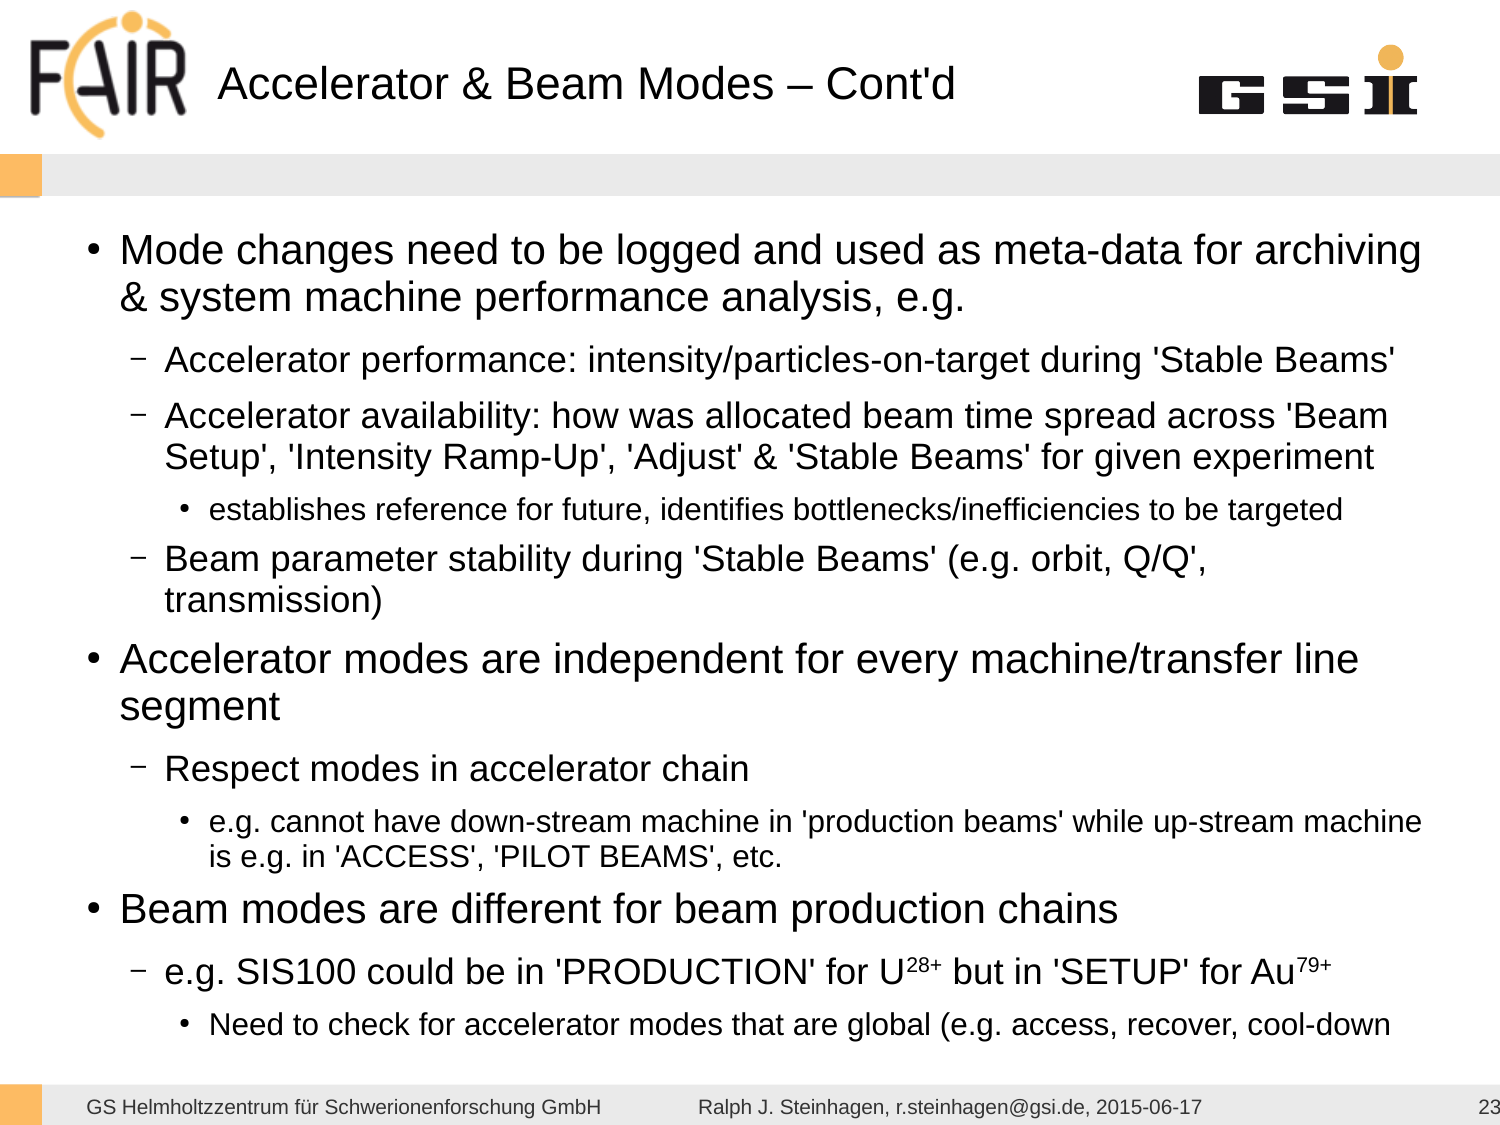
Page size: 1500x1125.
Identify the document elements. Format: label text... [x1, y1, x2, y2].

picture [1197, 42, 1419, 117]
list Mode changes need to be logged and used as meta-data for archiving & system machine performance analysis, e.g. Accelerator performance: intensity/particles-on-target during 'Stable Beams' Accelerator availability: how was allocated beam time spread across 'Beam Setup', 'Intensity Ramp-Up', 'Adjust' & 'Stable Beams' for given experiment establishes reference for future, identifies bottlenecks/inefficiencies to be targeted Beam parameter stability during 'Stable Beams' (e.g. orbit, Q/Q', transmission) Accelerator modes are independent for every machine/transfer line segment Respect modes in accelerator chain e.g. cannot have down-stream machine in 'production beams' while up-stream machine is e.g. in 'ACCESS', 'PILOT BEAMS', etc. Beam modes are different for beam production chains e.g. SIS100 could be in 'PRODUCTION' for U28+ but in 'SETUP' for Au79+ Need to check for accelerator modes that are global (e.g. access, recover, cool-down [75, 226, 1425, 1050]
picture [30, 9, 187, 141]
title Accelerator & Beam Modes – Cont'd [217, 20, 1109, 147]
